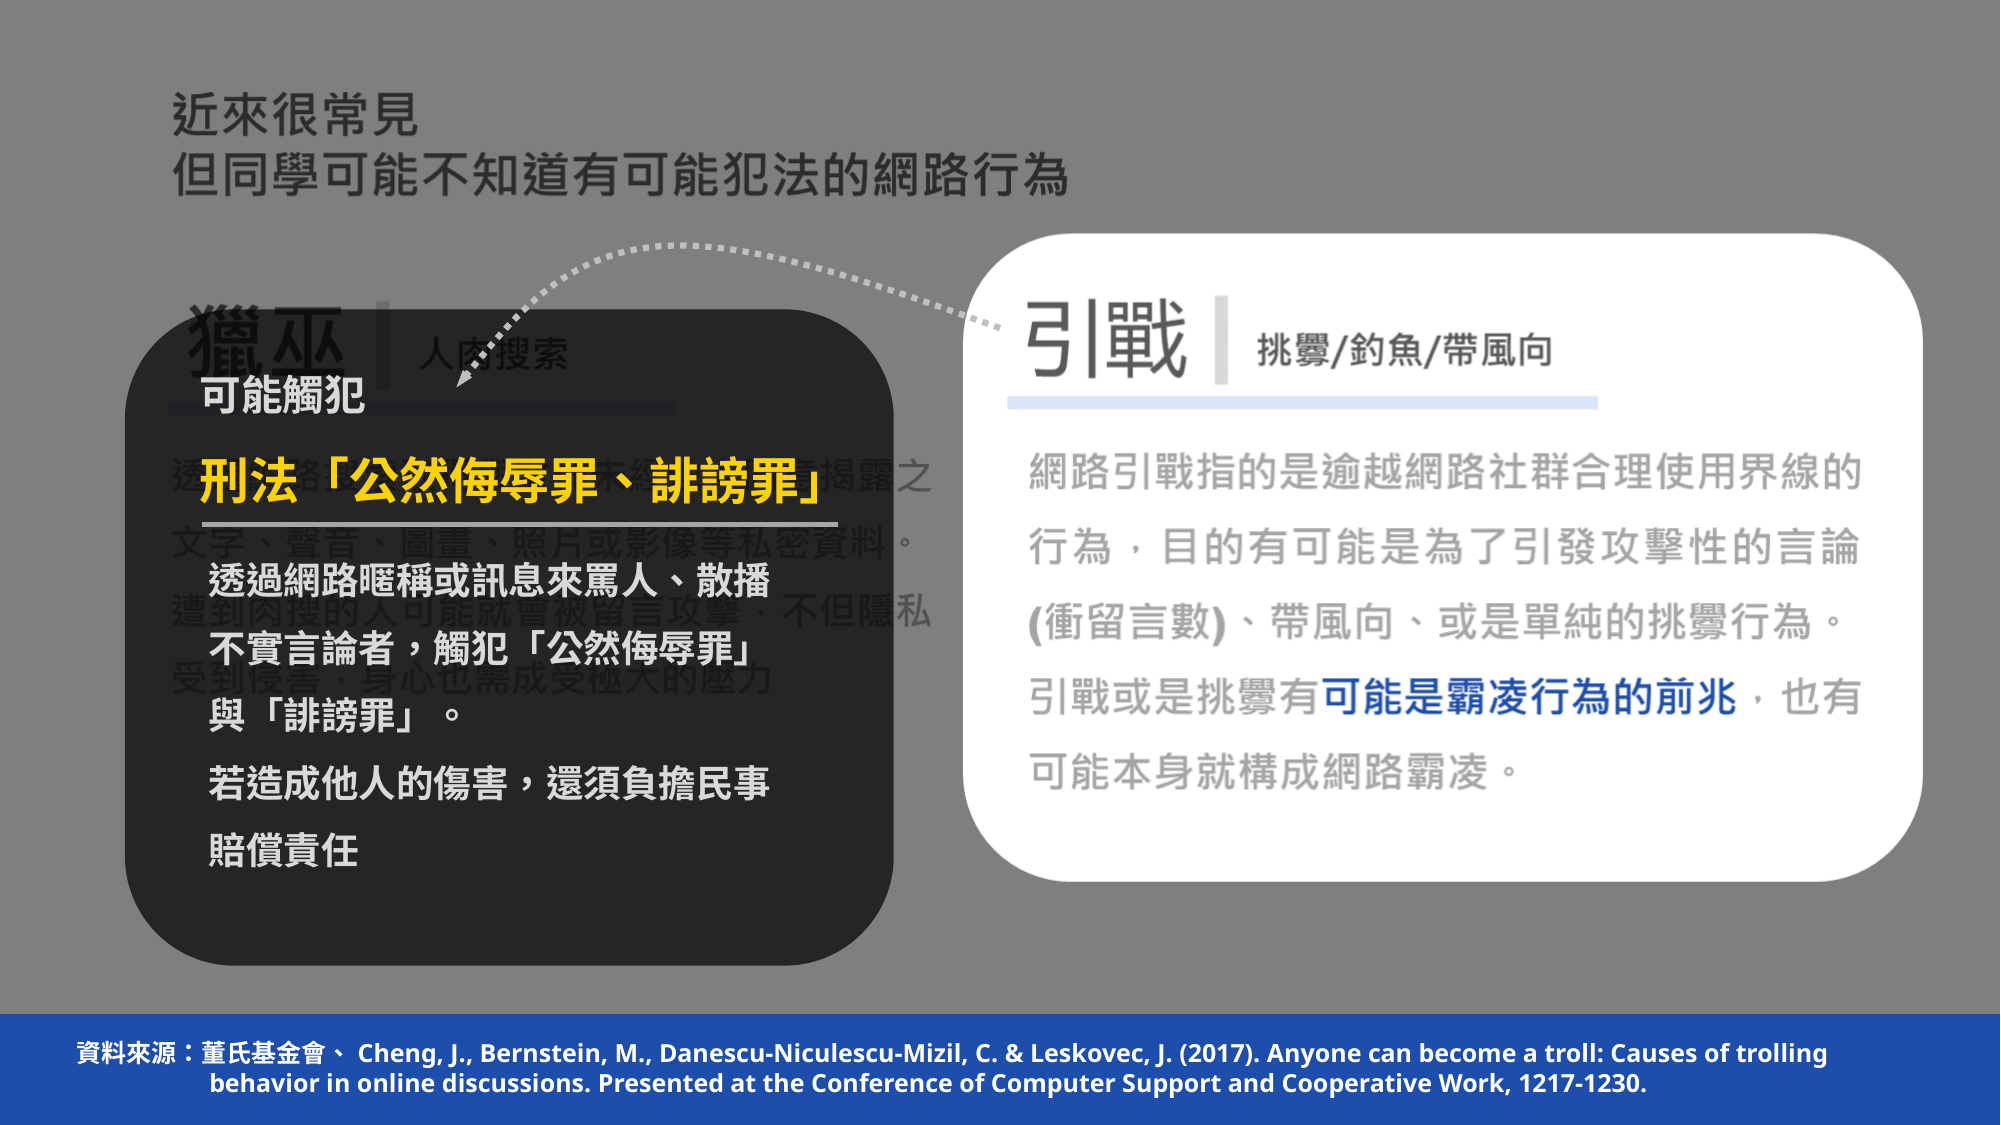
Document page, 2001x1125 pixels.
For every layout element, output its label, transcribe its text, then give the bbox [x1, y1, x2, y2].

text_box 透過網路暱稱或訊息來罵人、散播不實言論者，觸犯「公然侮辱罪」與「誹謗罪」。 若造成他人的傷害，還須負擔民事賠償責任 [194, 528, 797, 880]
text_box 資料來源：董氏基金會、Cheng, J., Bernstein, M., Danescu-Niculescu-Mizil, C. & Leskovec, J. (2017). Anyone can become a troll: Causes of trolling behavior in online discussions. Presented at the Conference of Computer Support and Cooperative Work, 1217-1230. [62, 1030, 1960, 1105]
picture [0, 0, 2000, 1014]
text_box [124, 309, 894, 966]
text_box 可能觸犯 刑法「公然侮辱罪、誹謗罪」 [184, 337, 894, 517]
